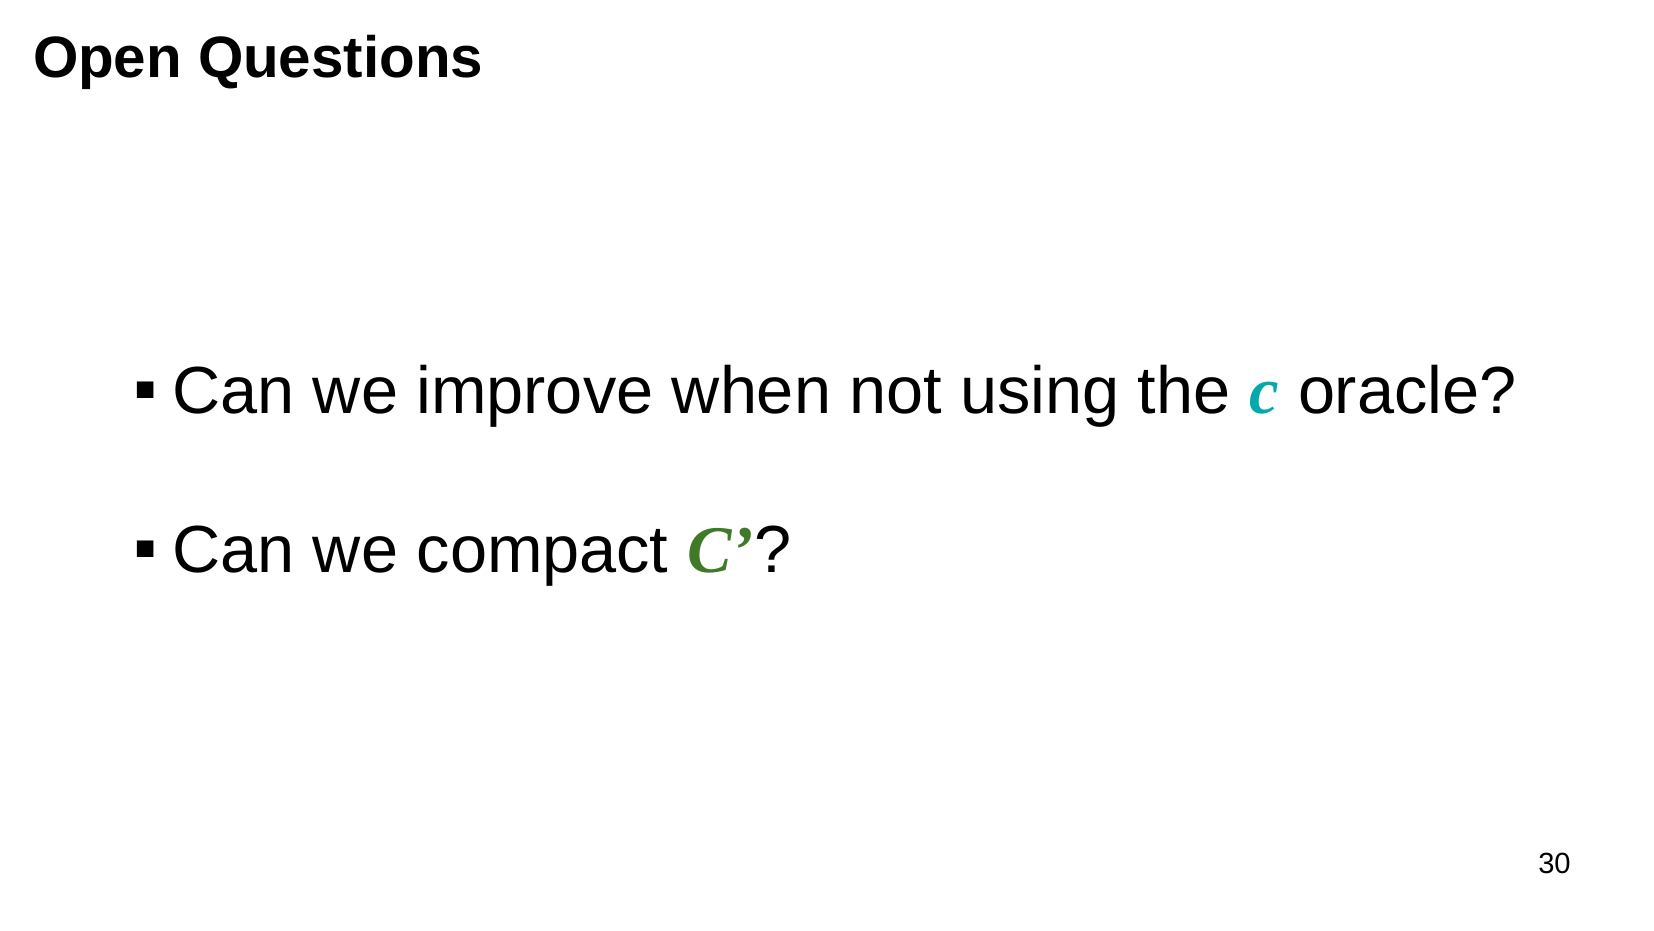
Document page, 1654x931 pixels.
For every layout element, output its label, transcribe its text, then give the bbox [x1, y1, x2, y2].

text_box Can we improve when not using the c oracle? Can we compact C’? [122, 346, 1532, 595]
text_box Open Questions [18, 17, 614, 163]
